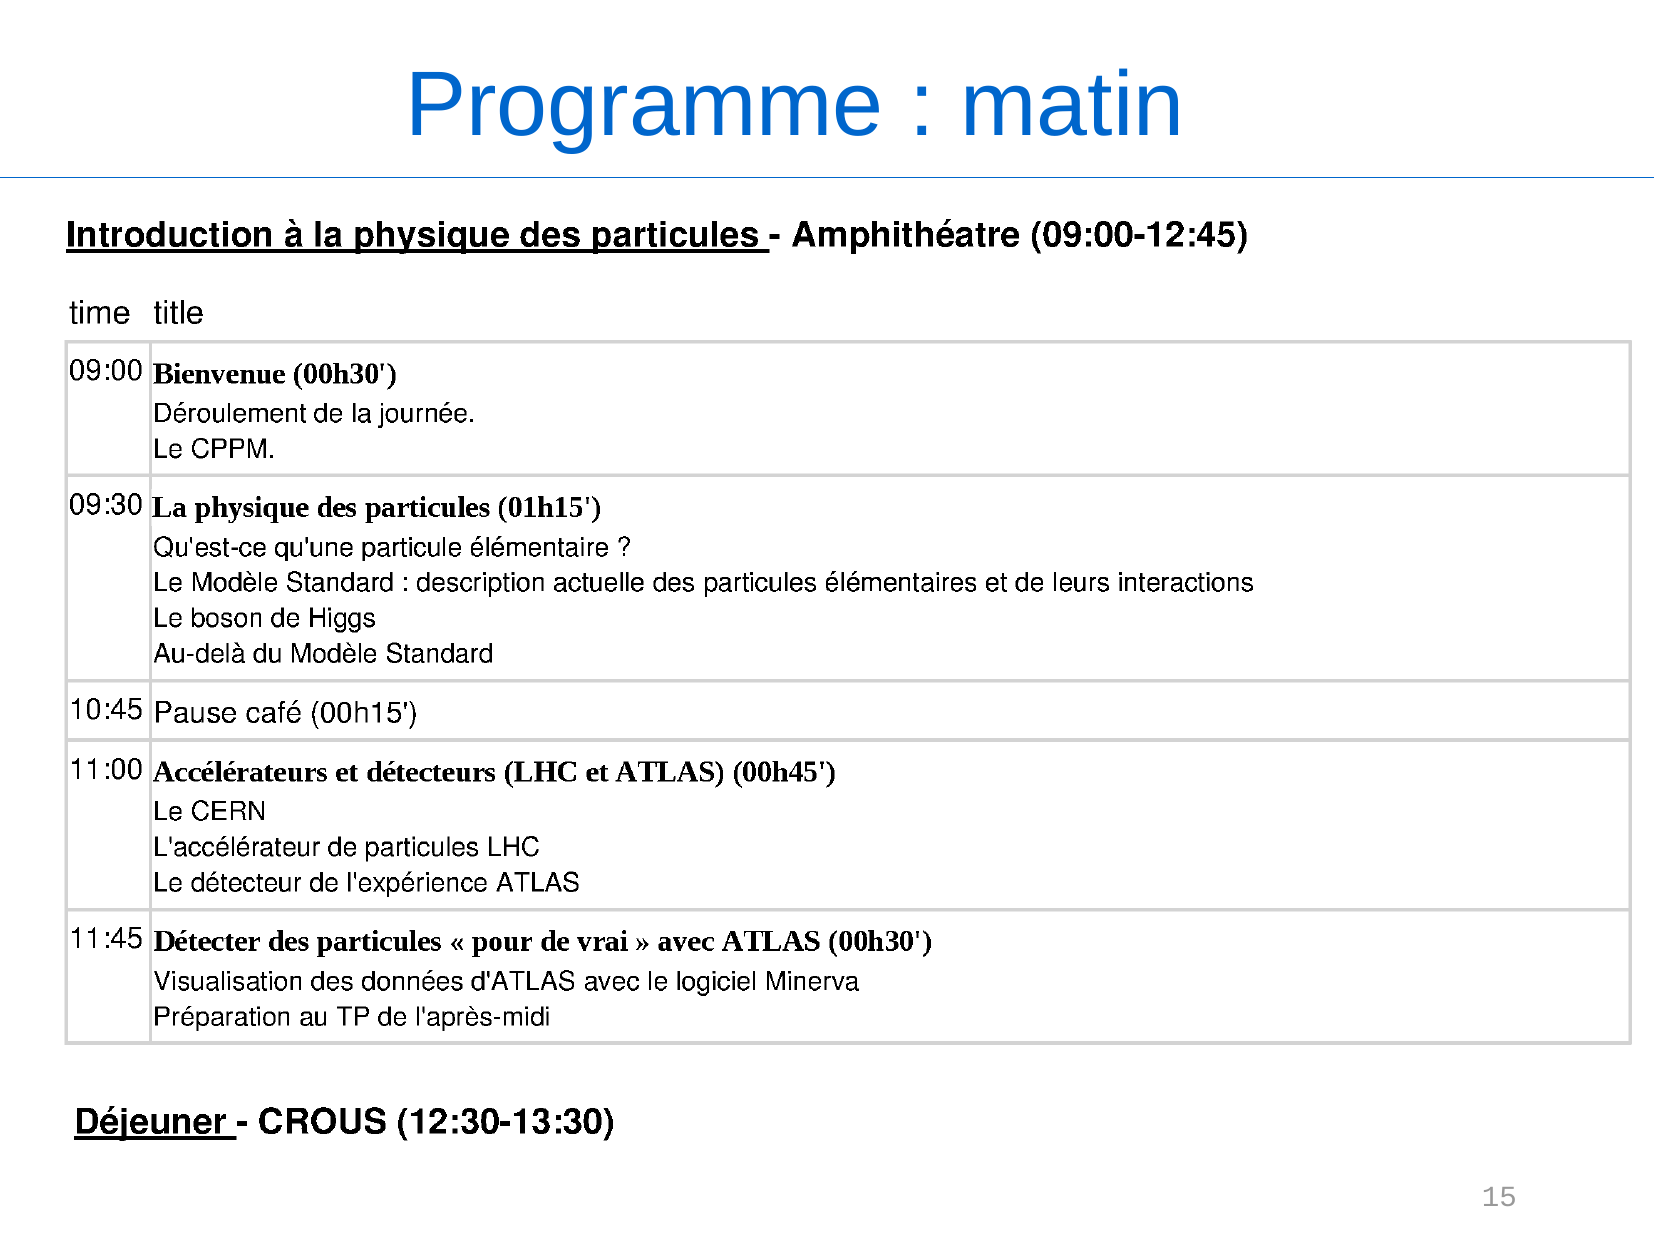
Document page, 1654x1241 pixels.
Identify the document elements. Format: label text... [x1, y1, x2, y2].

title Programme : matin [29, 29, 1625, 178]
picture [50, 204, 1646, 1158]
